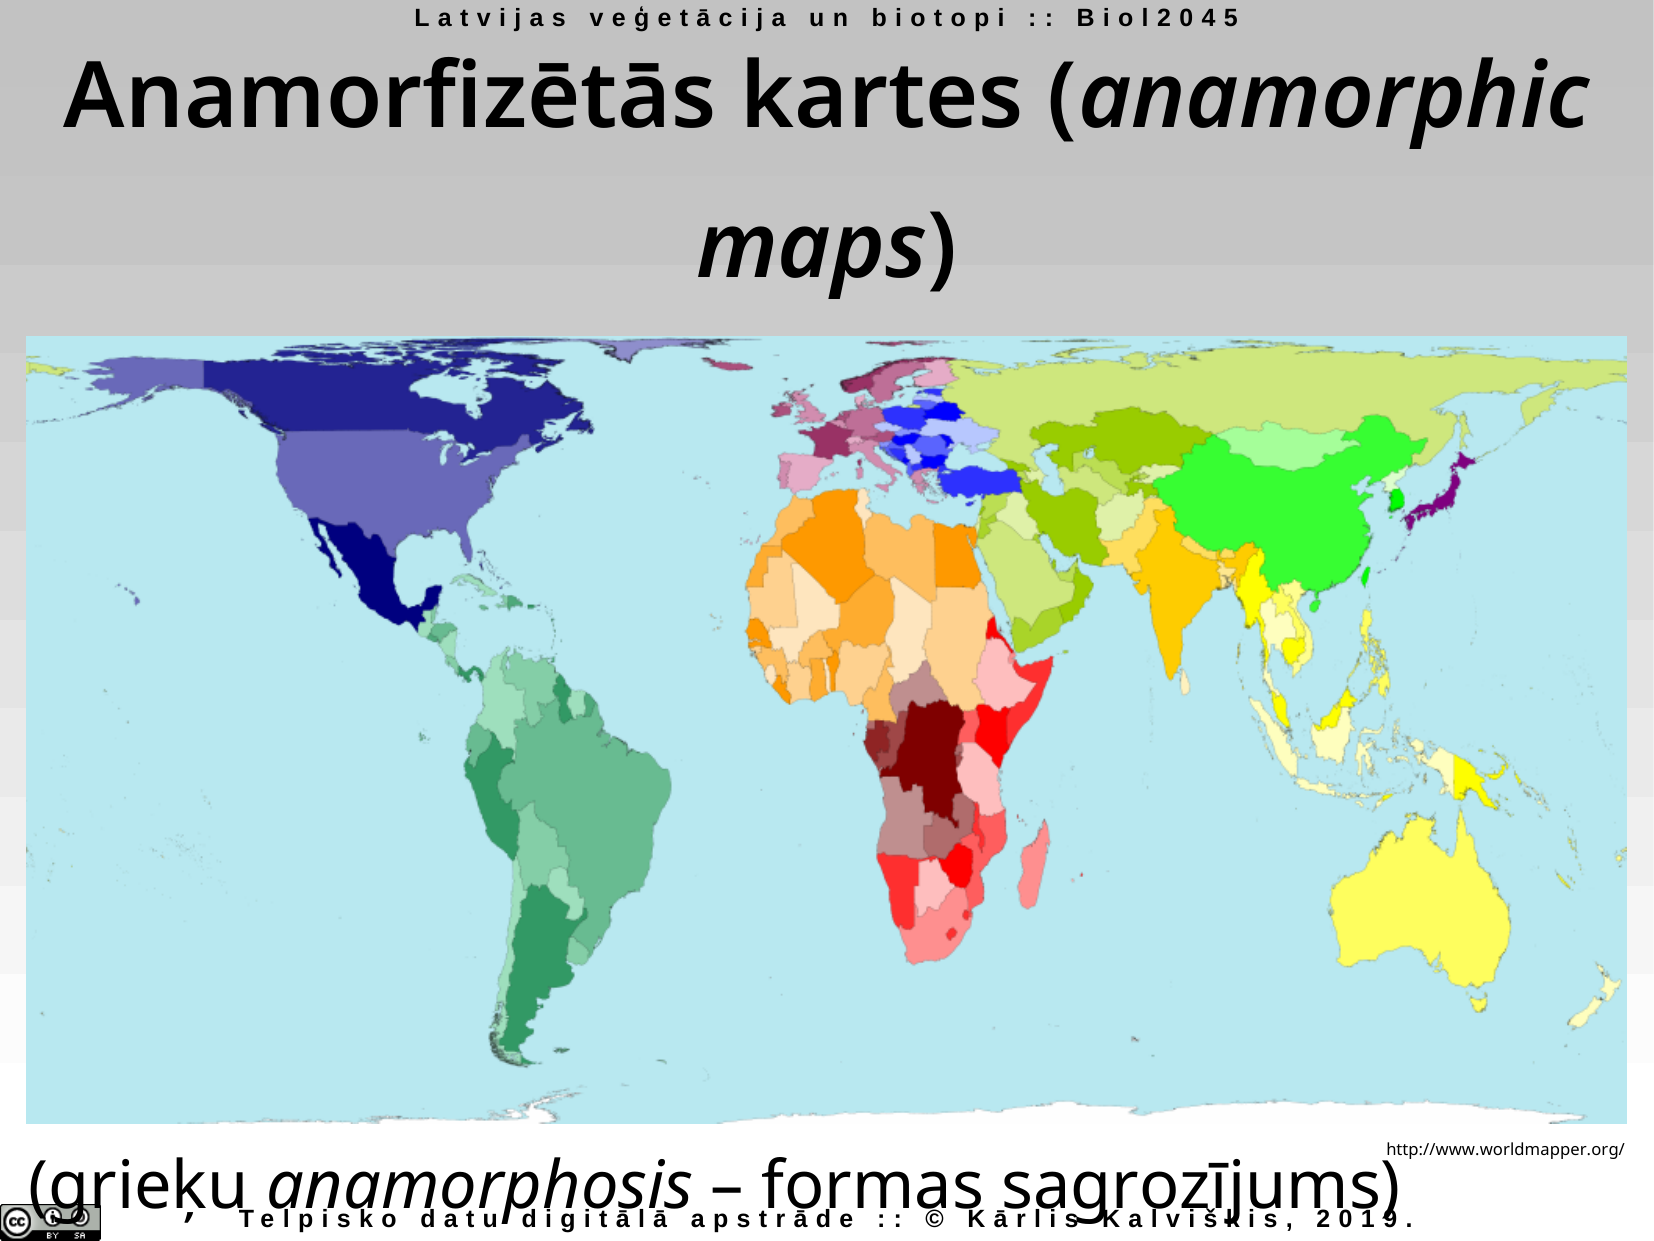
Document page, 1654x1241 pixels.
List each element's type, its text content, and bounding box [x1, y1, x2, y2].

text_box (grieķu anamorphosis – formas sagrozījums) [28, 1136, 1268, 1217]
picture [0, 0, 1654, 1241]
text_box http://www.worldmapper.org/ [1406, 1140, 1626, 1161]
title Anamorfizētās kartes (anamorphic maps) (pamatkarte ar nesagrozītām platībām) [29, 4, 1625, 336]
